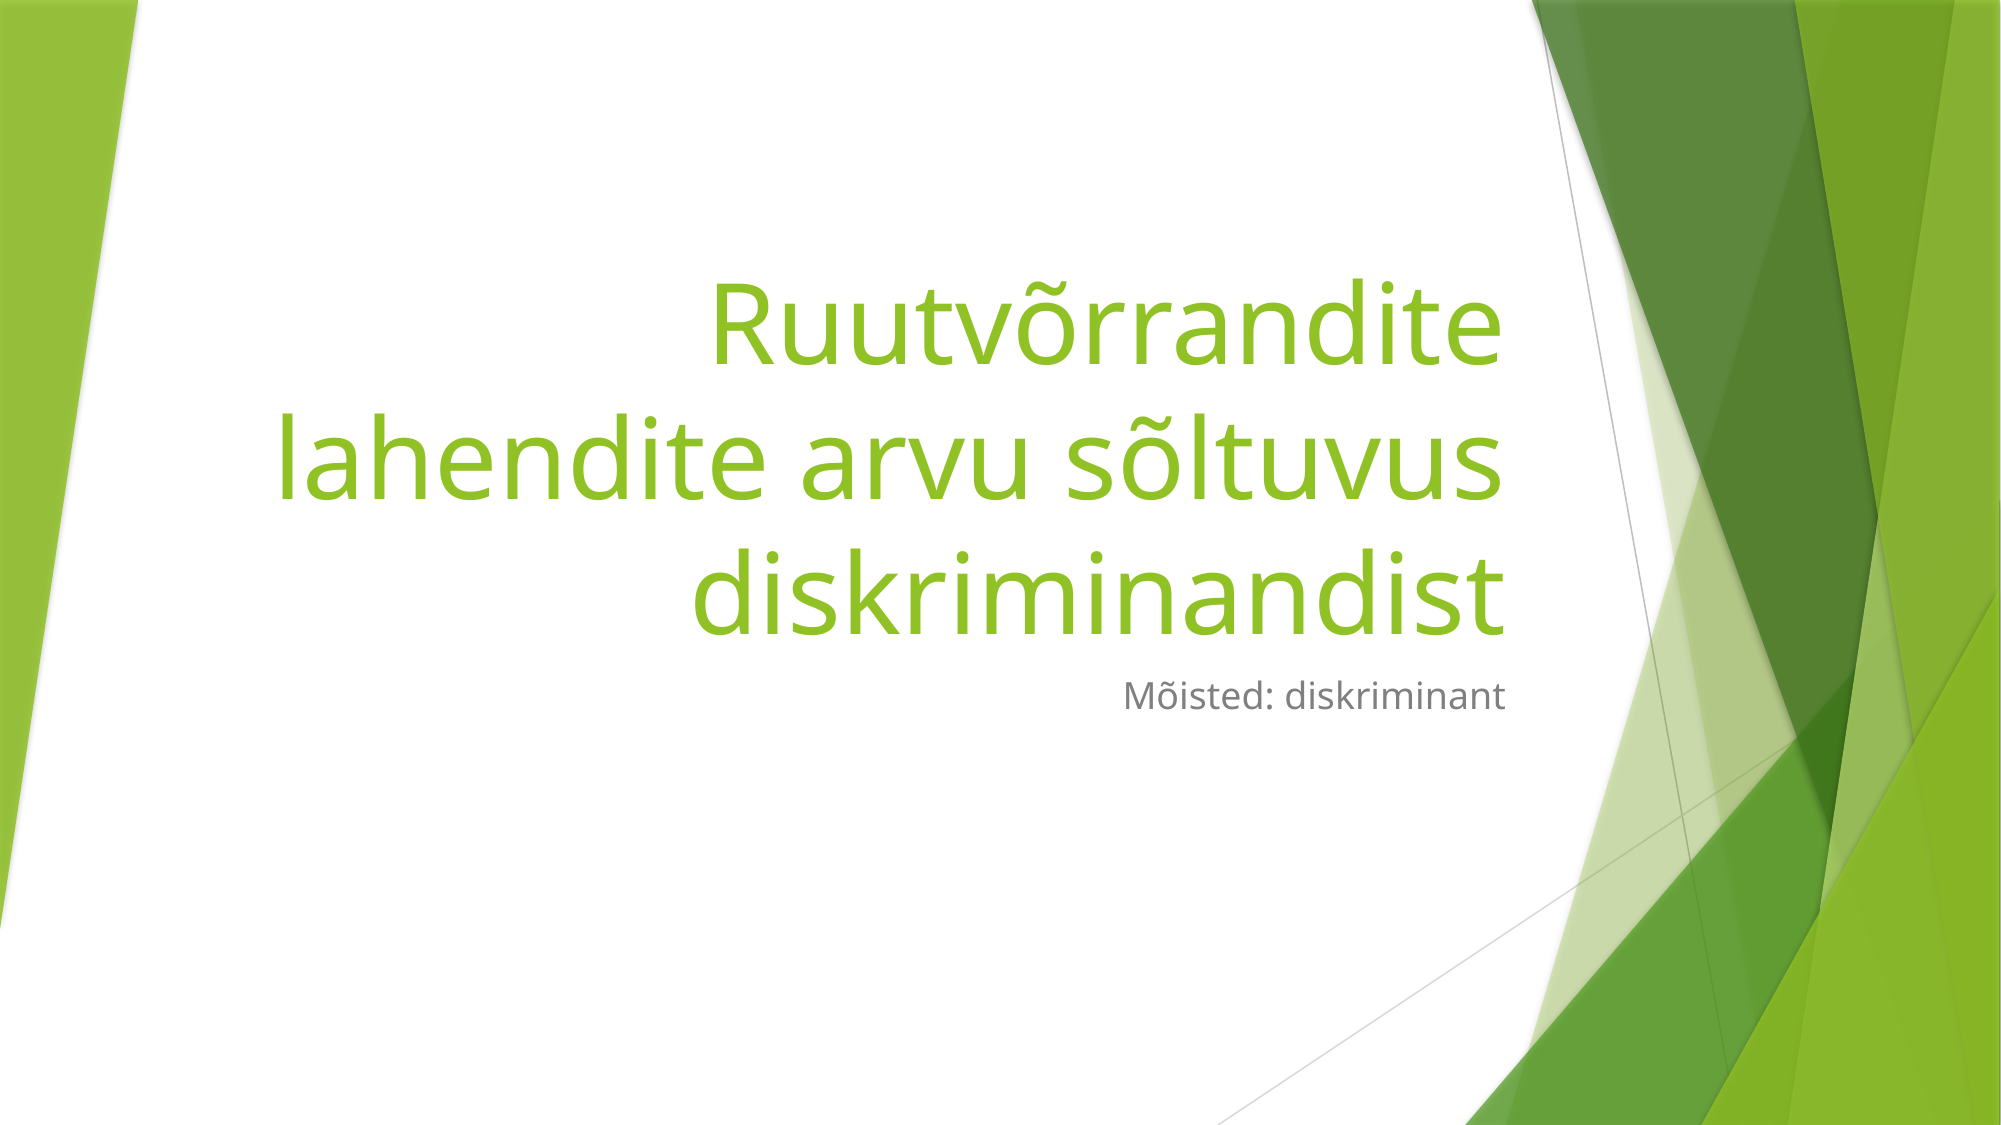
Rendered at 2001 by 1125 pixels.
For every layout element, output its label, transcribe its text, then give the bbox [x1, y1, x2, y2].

title Ruutvõrrandite lahendite arvu sõltuvus diskriminandist [247, 394, 1522, 664]
subtitle Mõisted: diskriminant [247, 664, 1522, 845]
